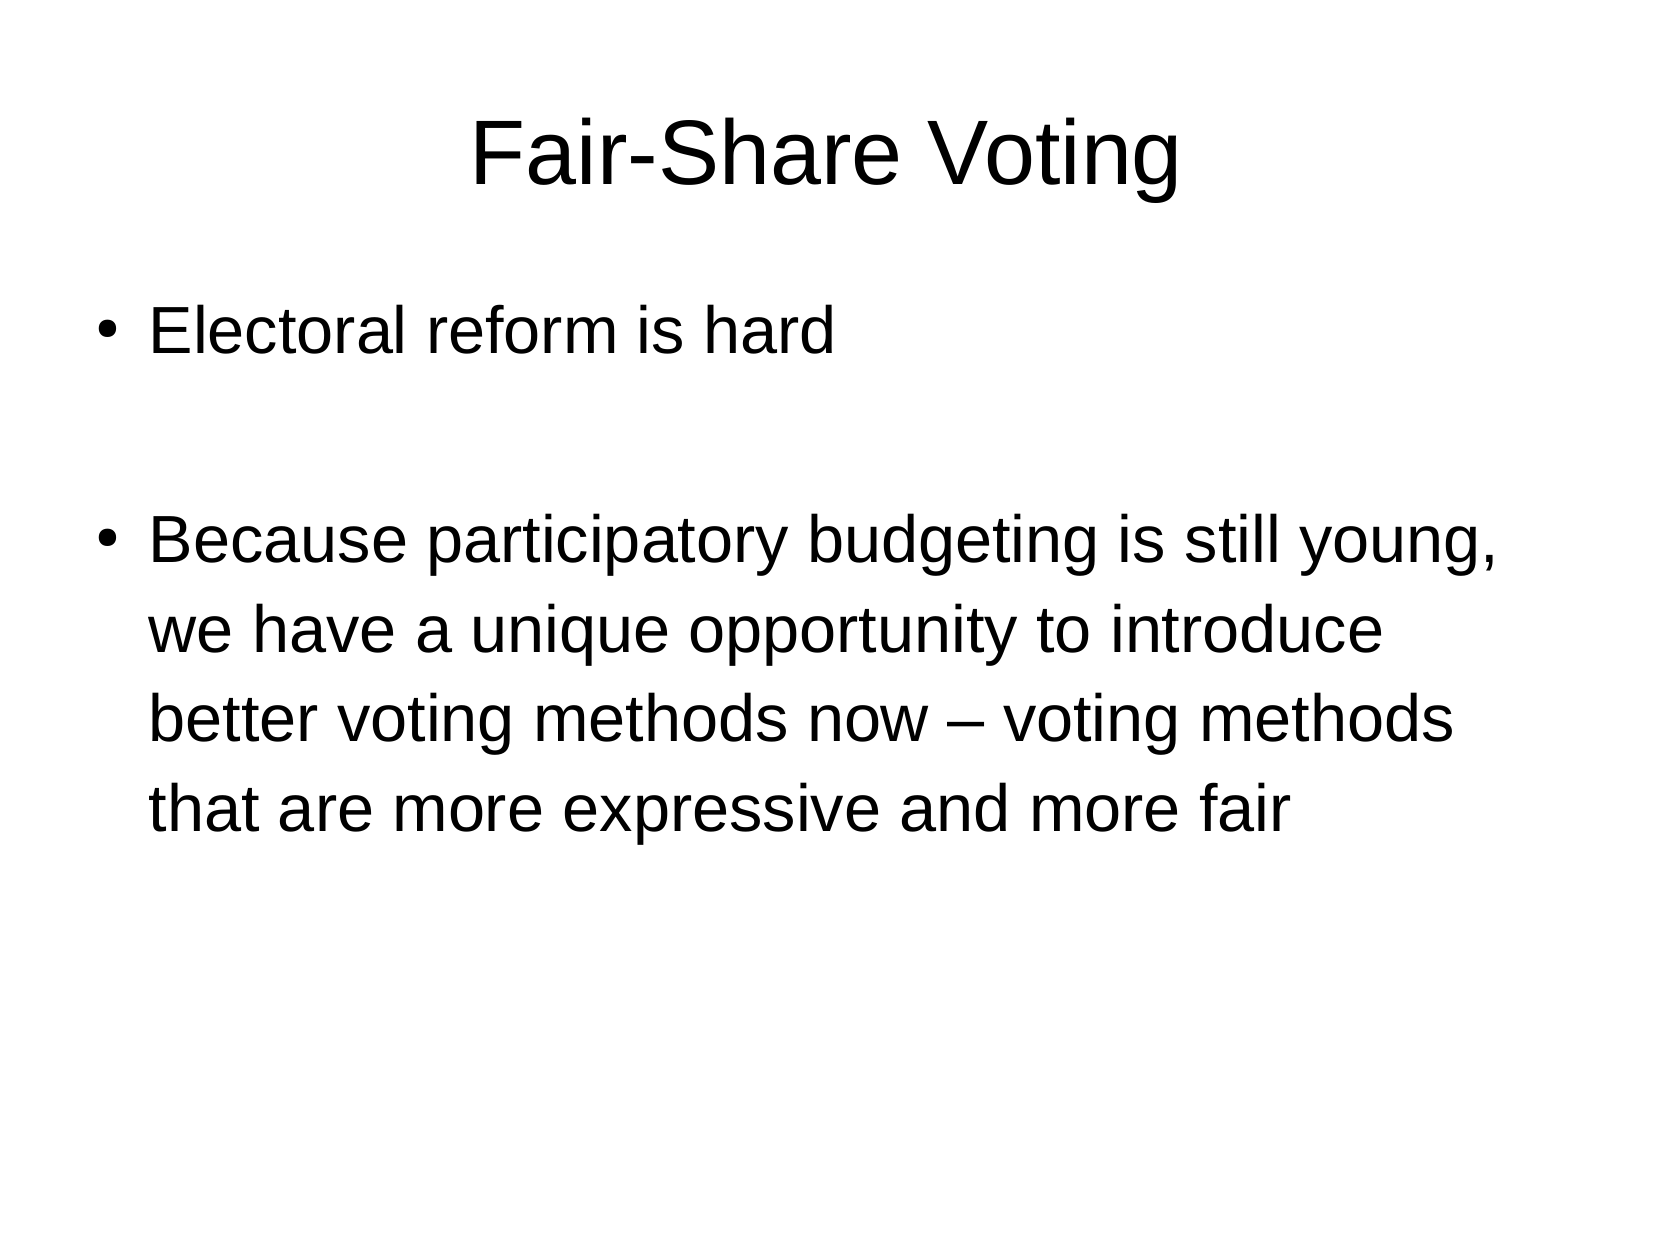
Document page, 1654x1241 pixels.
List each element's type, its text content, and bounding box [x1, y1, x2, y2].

title Fair-Share Voting [82, 49, 1571, 257]
list Electoral reform is hard Because participatory budgeting is still young, we have a unique opportunity to introduce better voting methods now – voting methods that are more expressive and more fair [77, 293, 1567, 1112]
